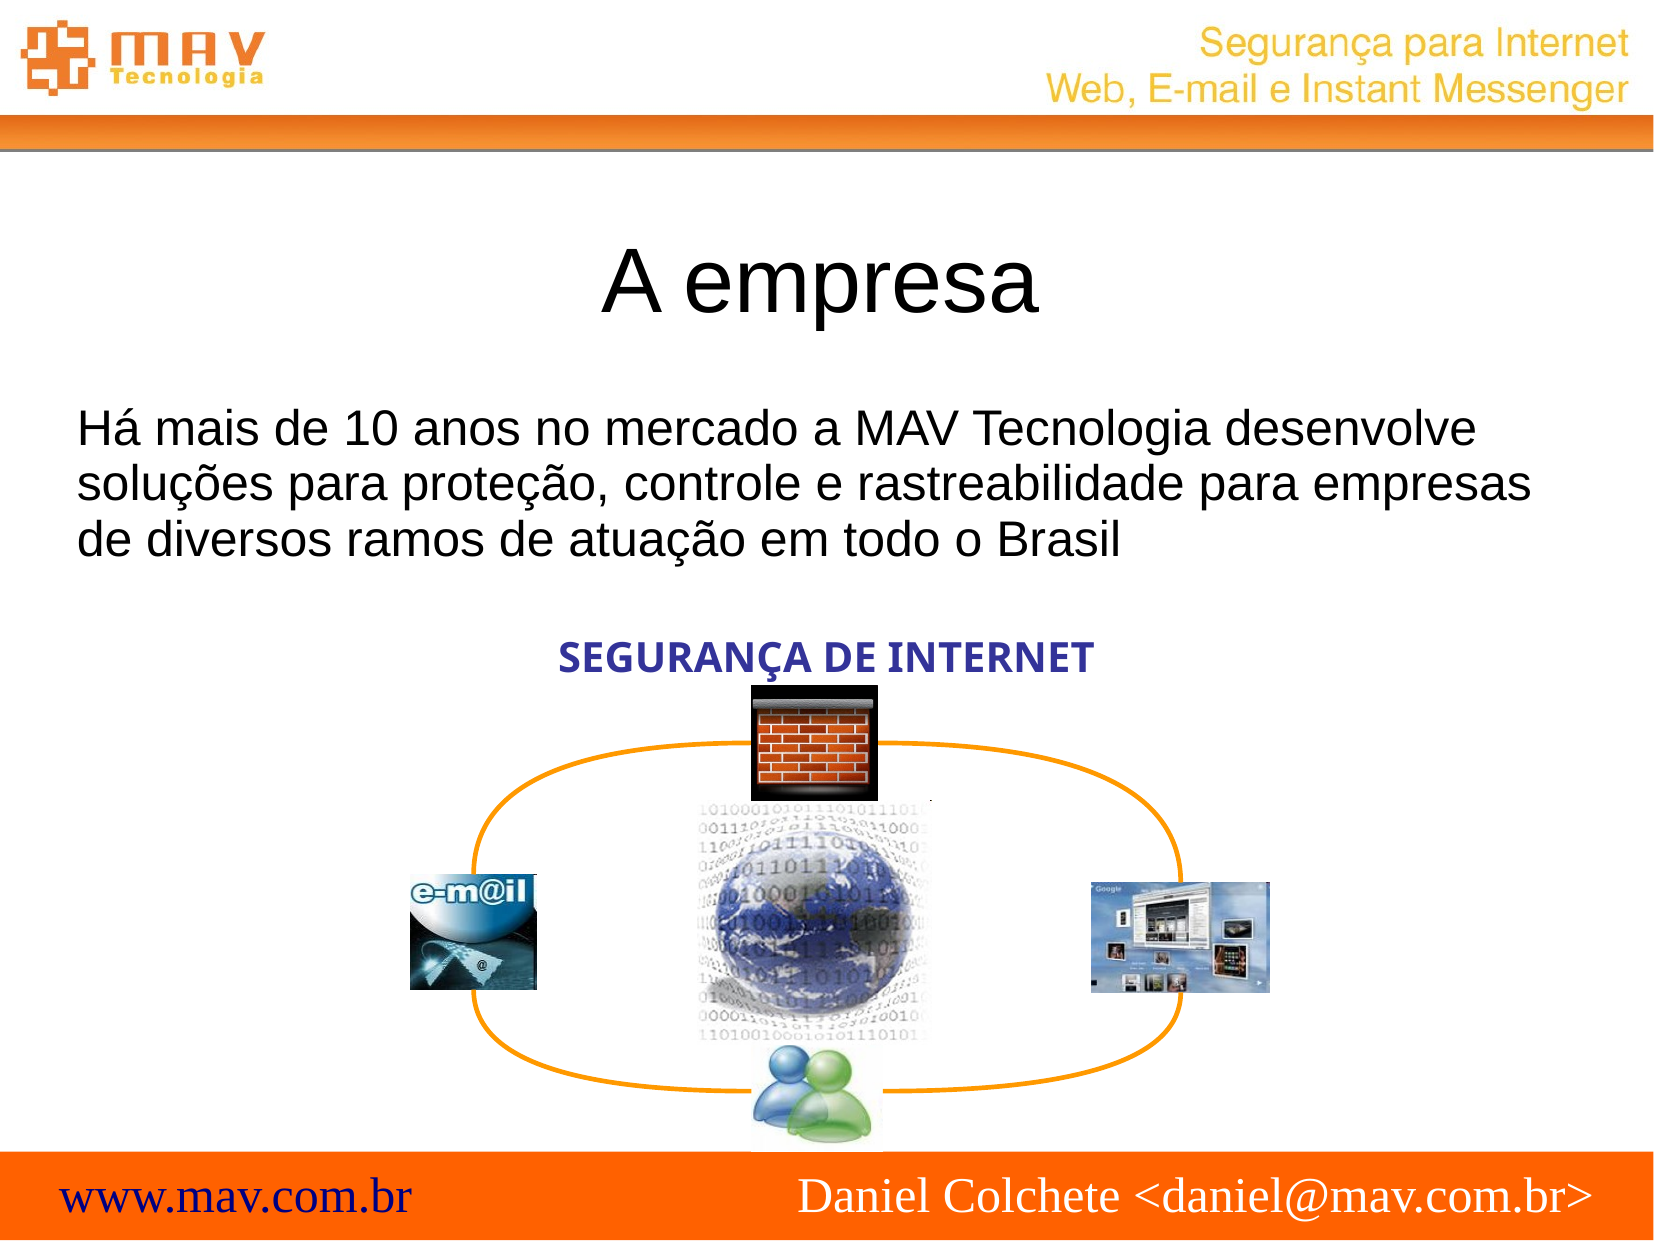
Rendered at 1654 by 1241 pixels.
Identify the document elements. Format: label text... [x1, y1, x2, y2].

picture [0, 0, 1654, 152]
picture [410, 874, 537, 990]
title A empresa [76, 176, 1565, 354]
picture [697, 685, 932, 1152]
subtitle Há mais de 10 anos no mercado a MAV Tecnologia desenvolve soluções para proteção, controle e rastreabilidade para empresas de diversos ramos de atuação em todo o Brasil [76, 354, 1565, 613]
picture [1091, 882, 1270, 993]
text_box SEGURANÇA DE INTERNET [442, 619, 1211, 686]
